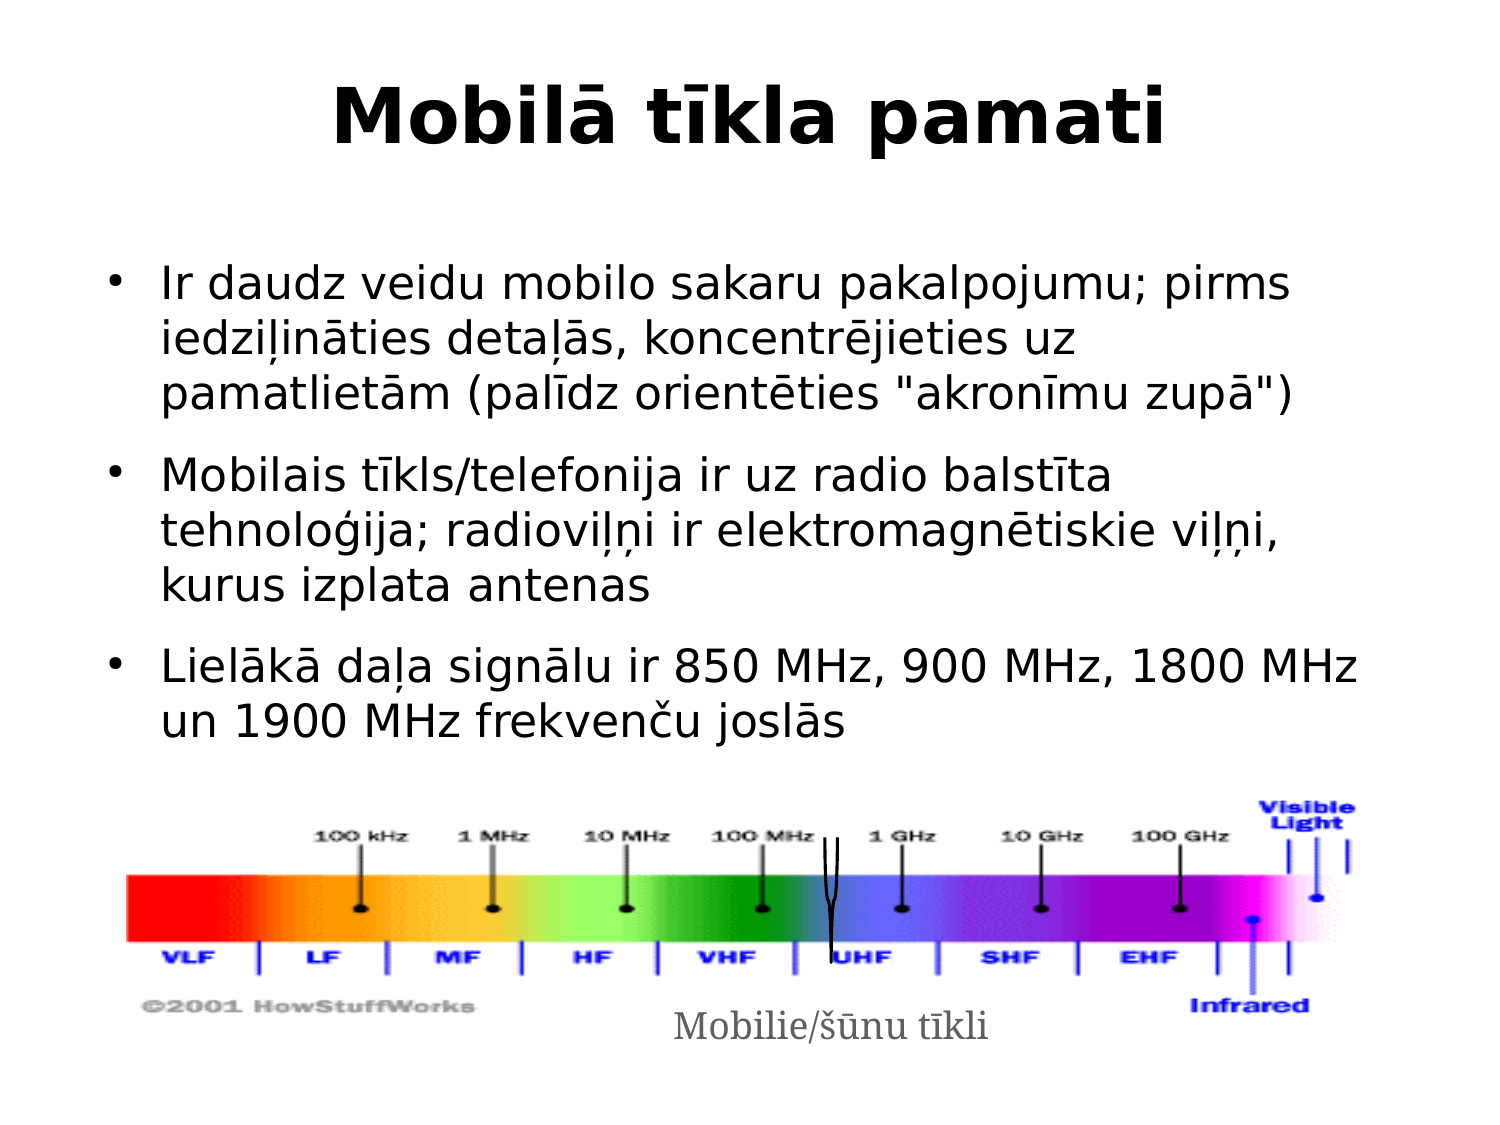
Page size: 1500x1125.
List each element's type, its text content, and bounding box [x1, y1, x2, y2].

list Ir daudz veidu mobilo sakaru pakalpojumu; pirms iedziļināties detaļās, koncentrējieties uz pamatlietām (palīdz orientēties "akronīmu zupā") Mobilais tīkls/telefonija ir uz radio balstīta tehnoloģija; radioviļņi ir elektromagnētiskie viļņi, kurus izplata antenas Lielākā daļa signālu ir 850 MHz, 900 MHz, 1800 MHz un 1900 MHz frekvenču joslās [75, 246, 1395, 642]
picture [126, 708, 1359, 1104]
text_box Mobilie/šūnu tīkli [487, 994, 1175, 1055]
title Mobilā tīkla pamati [75, 74, 1425, 150]
